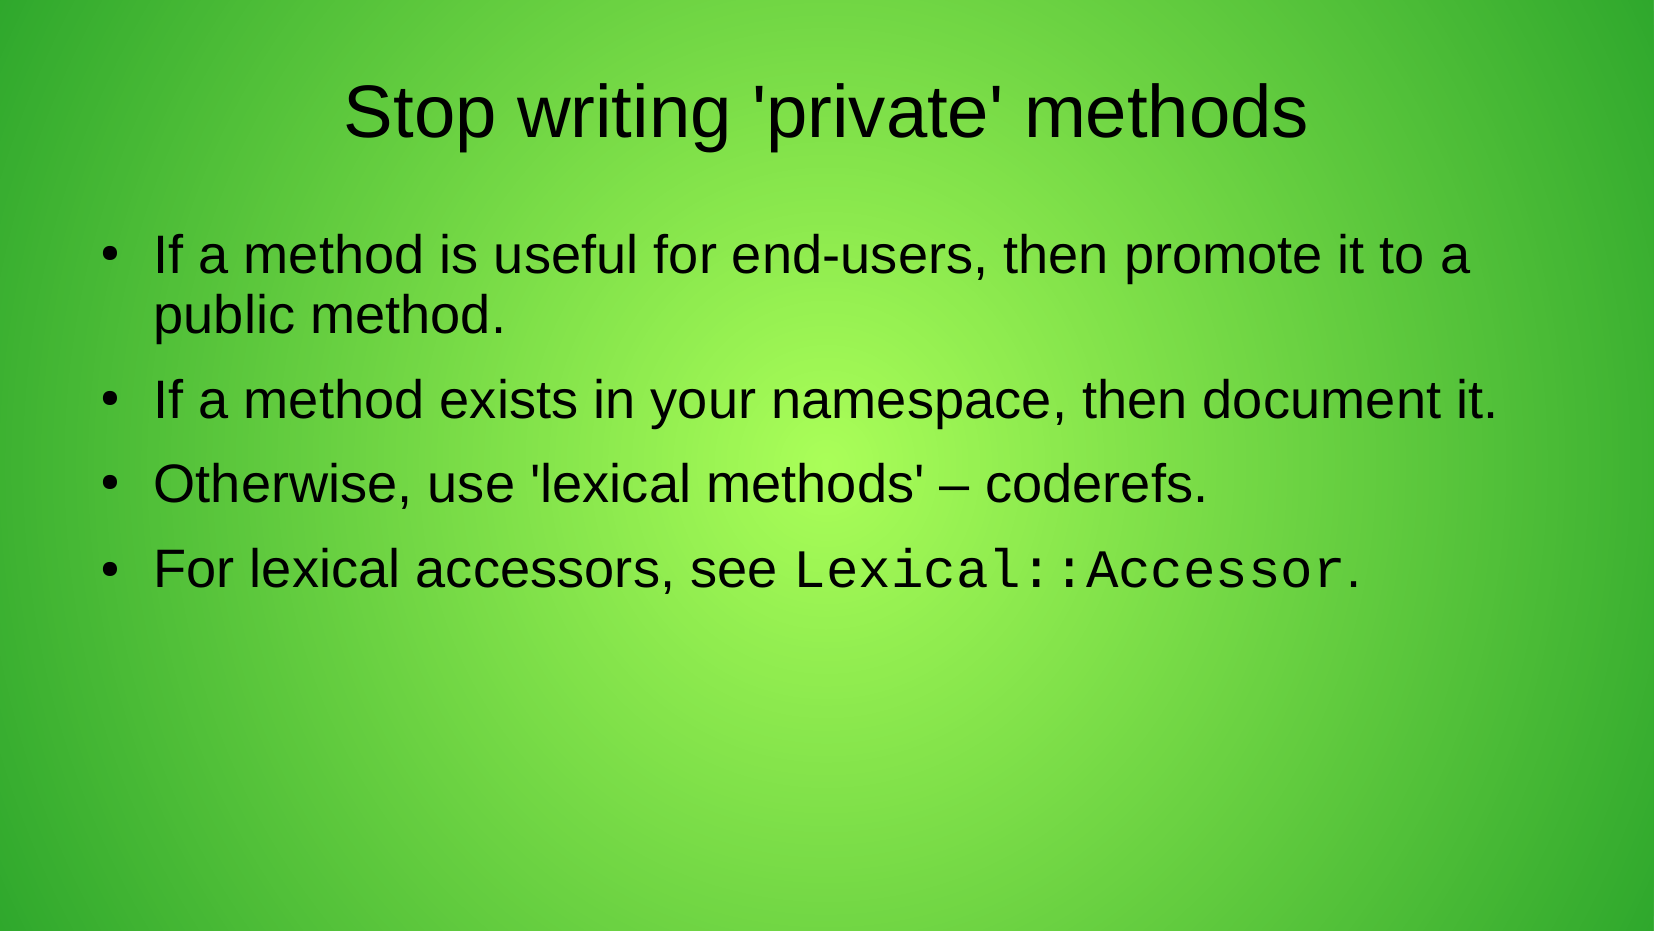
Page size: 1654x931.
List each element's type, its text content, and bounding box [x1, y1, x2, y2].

title Stop writing 'private' methods [82, 35, 1571, 189]
list If a method is useful for end-users, then promote it to a public method. If a method exists in your namespace, then document it. Otherwise, use 'lexical methods' – coderefs. For lexical accessors, see Lexical::Accessor. [82, 224, 1571, 764]
